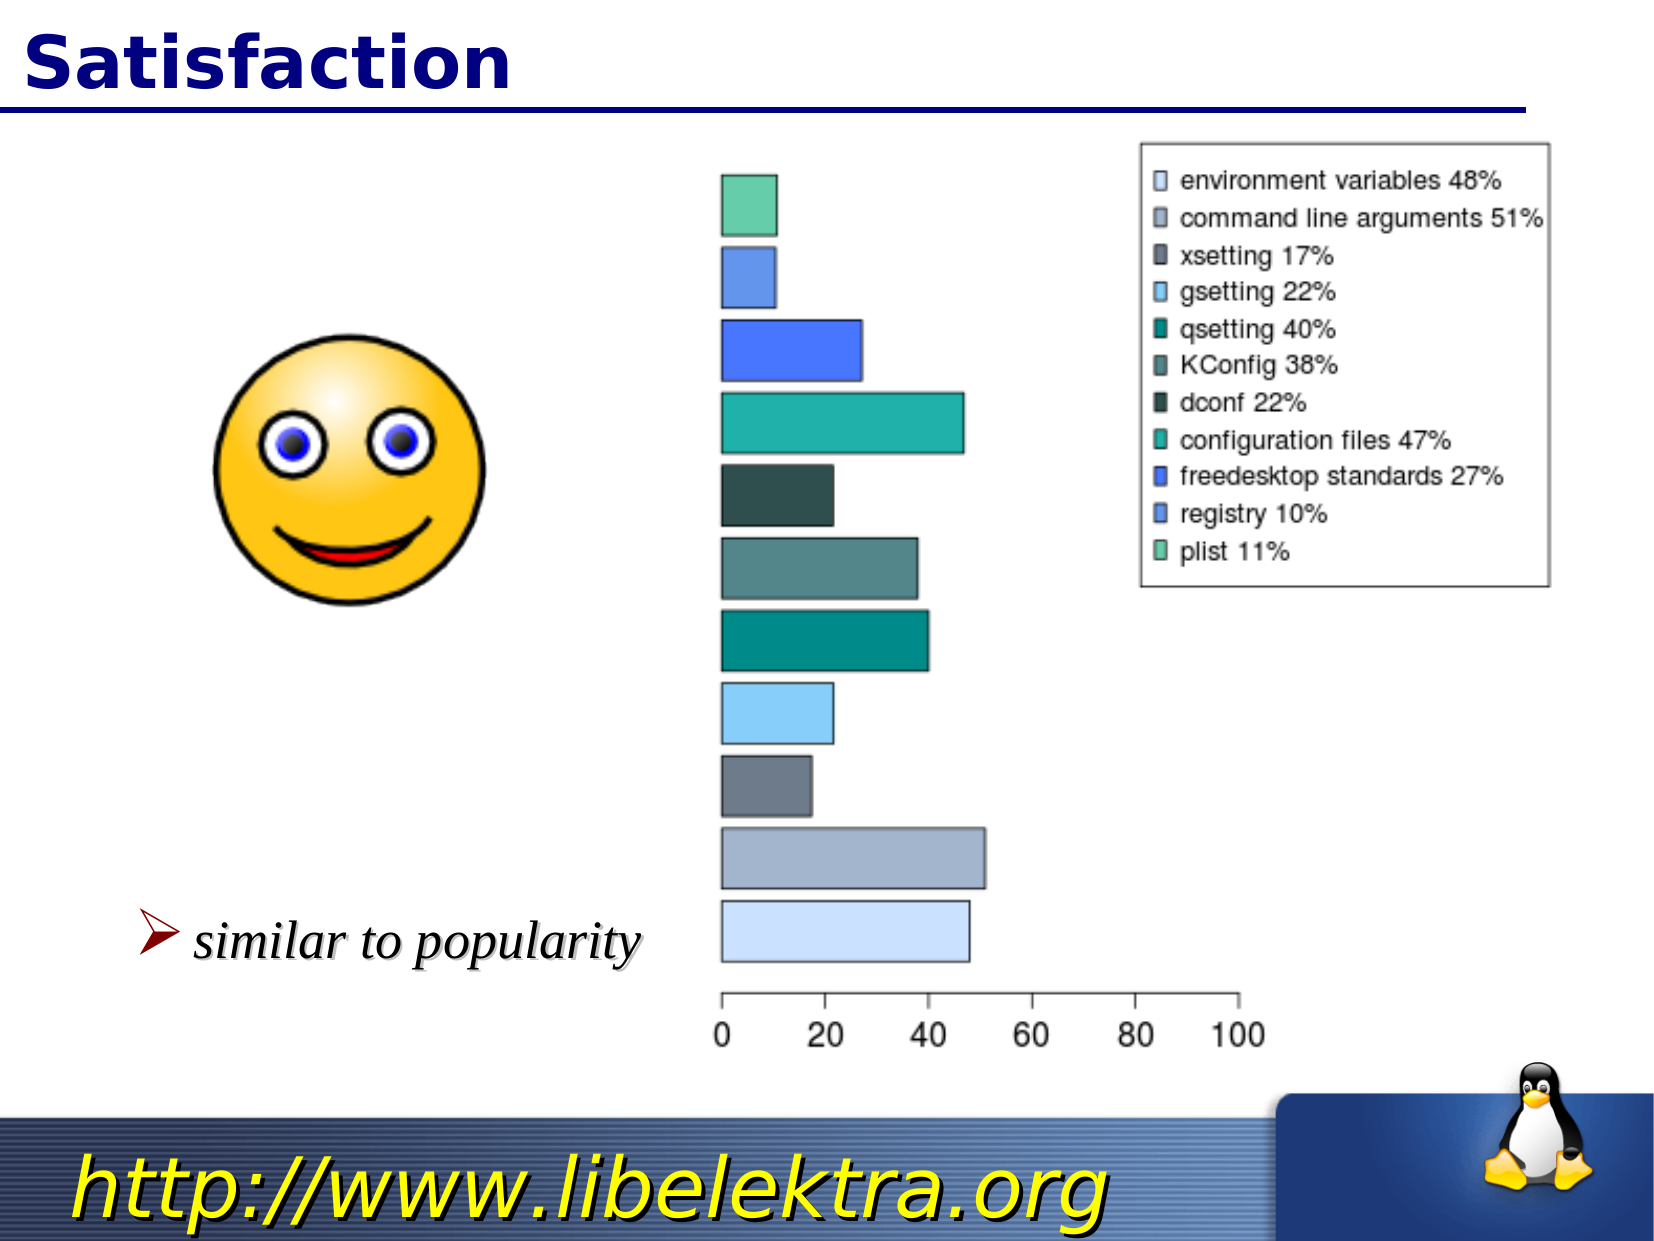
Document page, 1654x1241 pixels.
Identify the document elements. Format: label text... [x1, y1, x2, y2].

list similar to popularity [119, 898, 756, 1016]
picture [0, 129, 1654, 1241]
picture [141, 293, 546, 697]
text_box Satisfaction [22, 14, 1611, 111]
